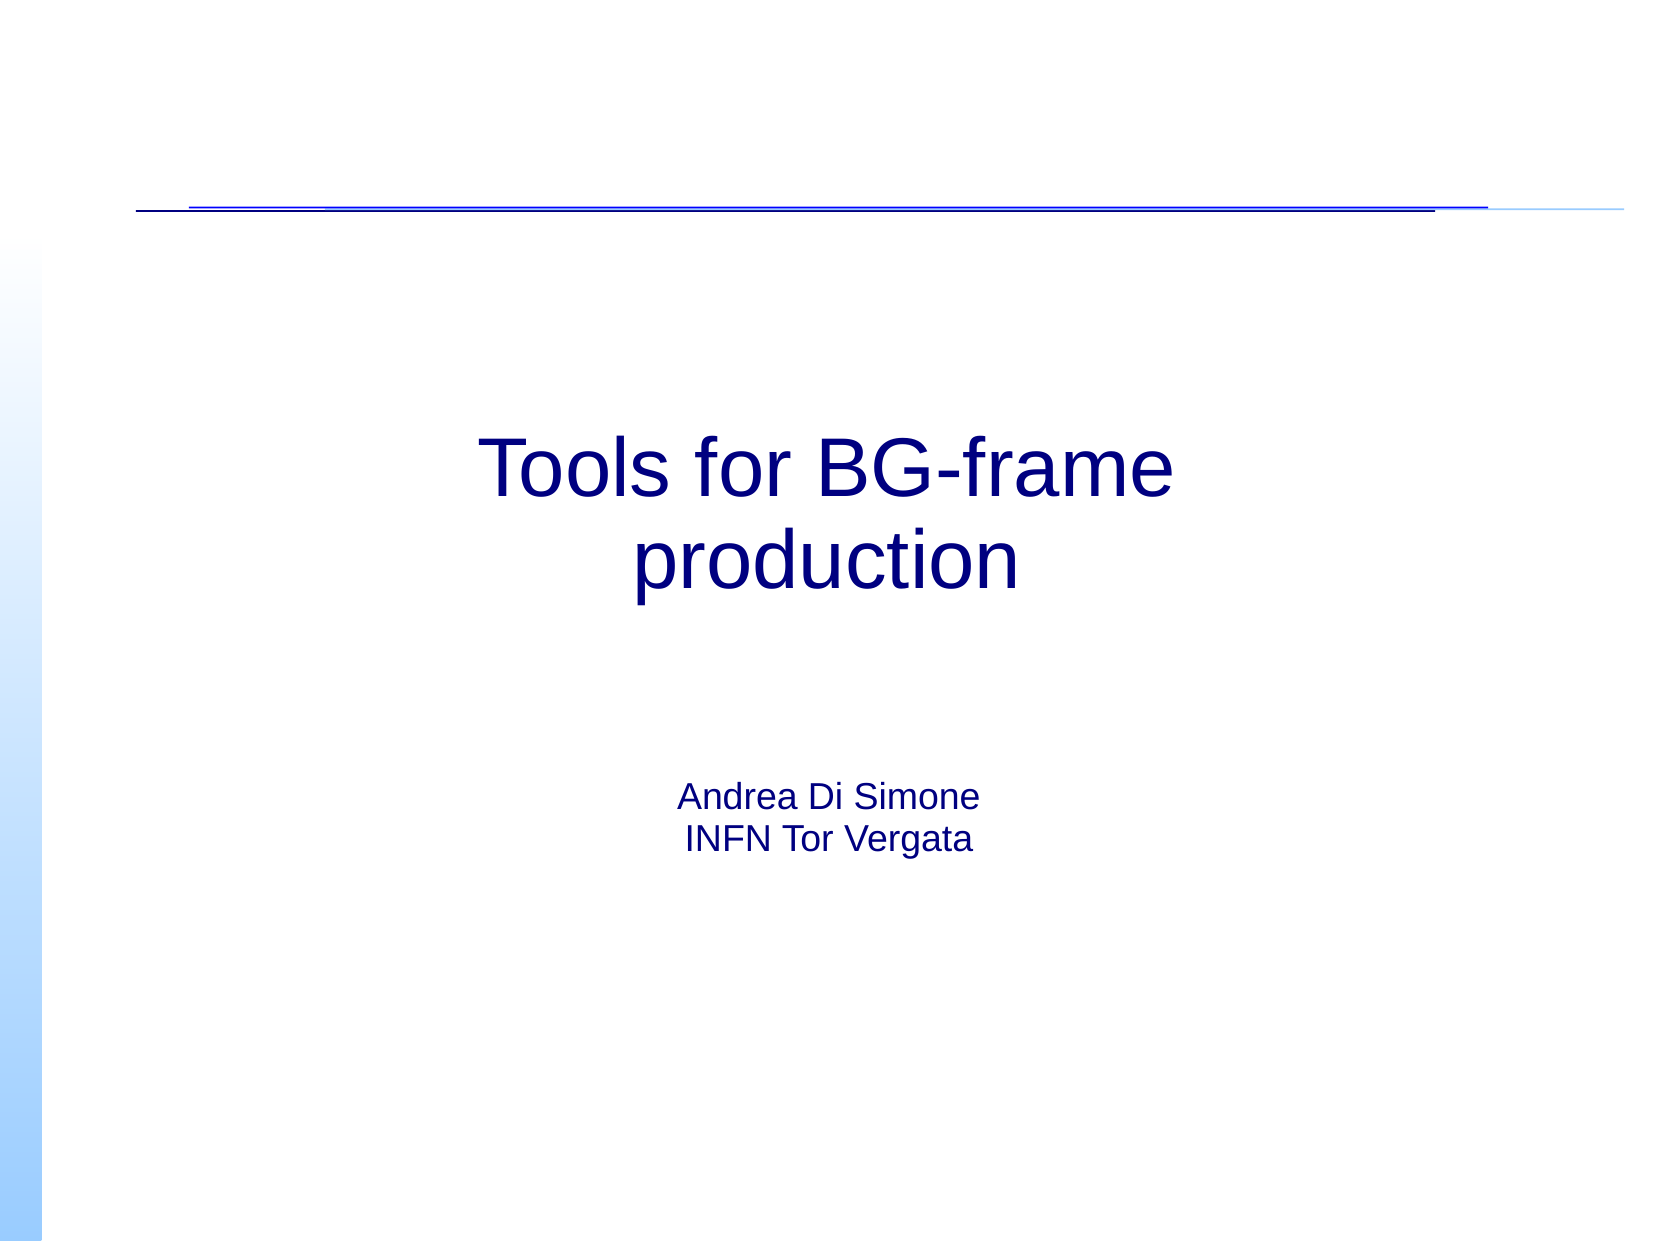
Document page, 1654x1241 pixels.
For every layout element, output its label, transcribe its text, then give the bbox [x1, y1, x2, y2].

text_box Andrea Di Simone INFN Tor Vergata [662, 767, 996, 867]
text_box Tools for BG-frame production [310, 413, 1344, 615]
